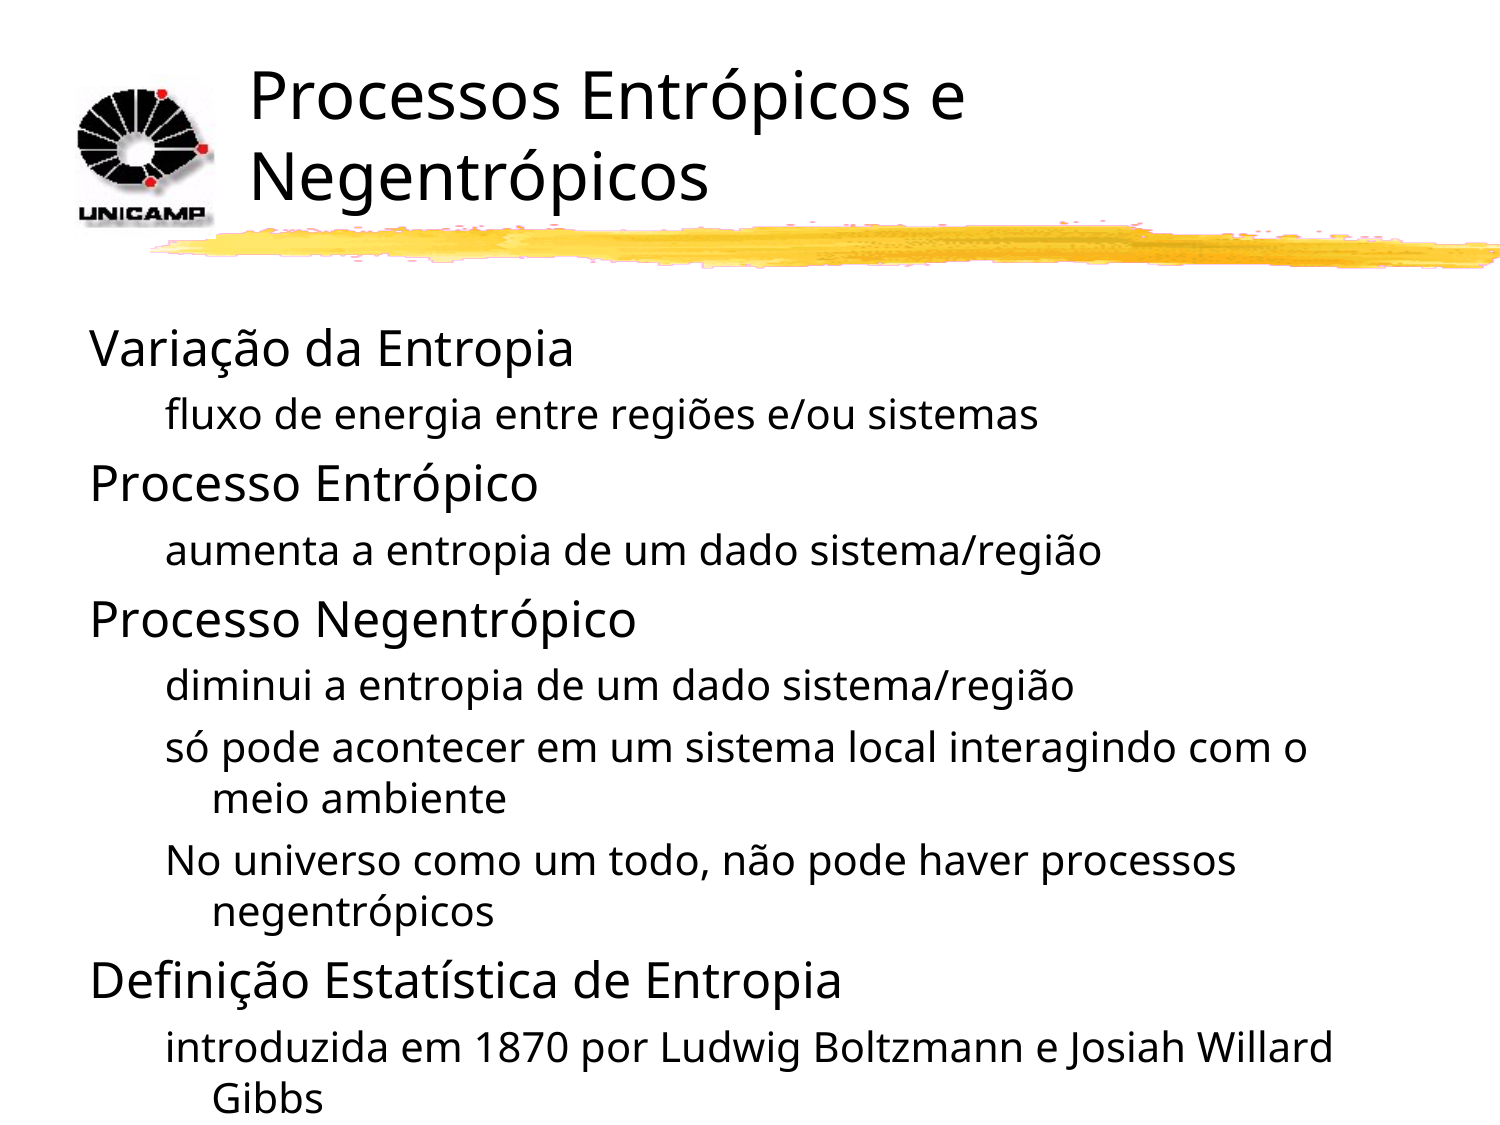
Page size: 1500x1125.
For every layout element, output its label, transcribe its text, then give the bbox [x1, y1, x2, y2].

picture [75, 74, 1500, 279]
list Variação da Entropia fluxo de energia entre regiões e/ou sistemas Processo Entrópico aumenta a entropia de um dado sistema/região Processo Negentrópico diminui a entropia de um dado sistema/região só pode acontecer em um sistema local interagindo com o meio ambiente No universo como um todo, não pode haver processos negentrópicos Definição Estatística de Entropia introduzida em 1870 por Ludwig Boltzmann e Josiah Willard Gibbs [74, 309, 1417, 1046]
title Processos Entrópicos e Negentrópicos [233, 37, 1434, 225]
